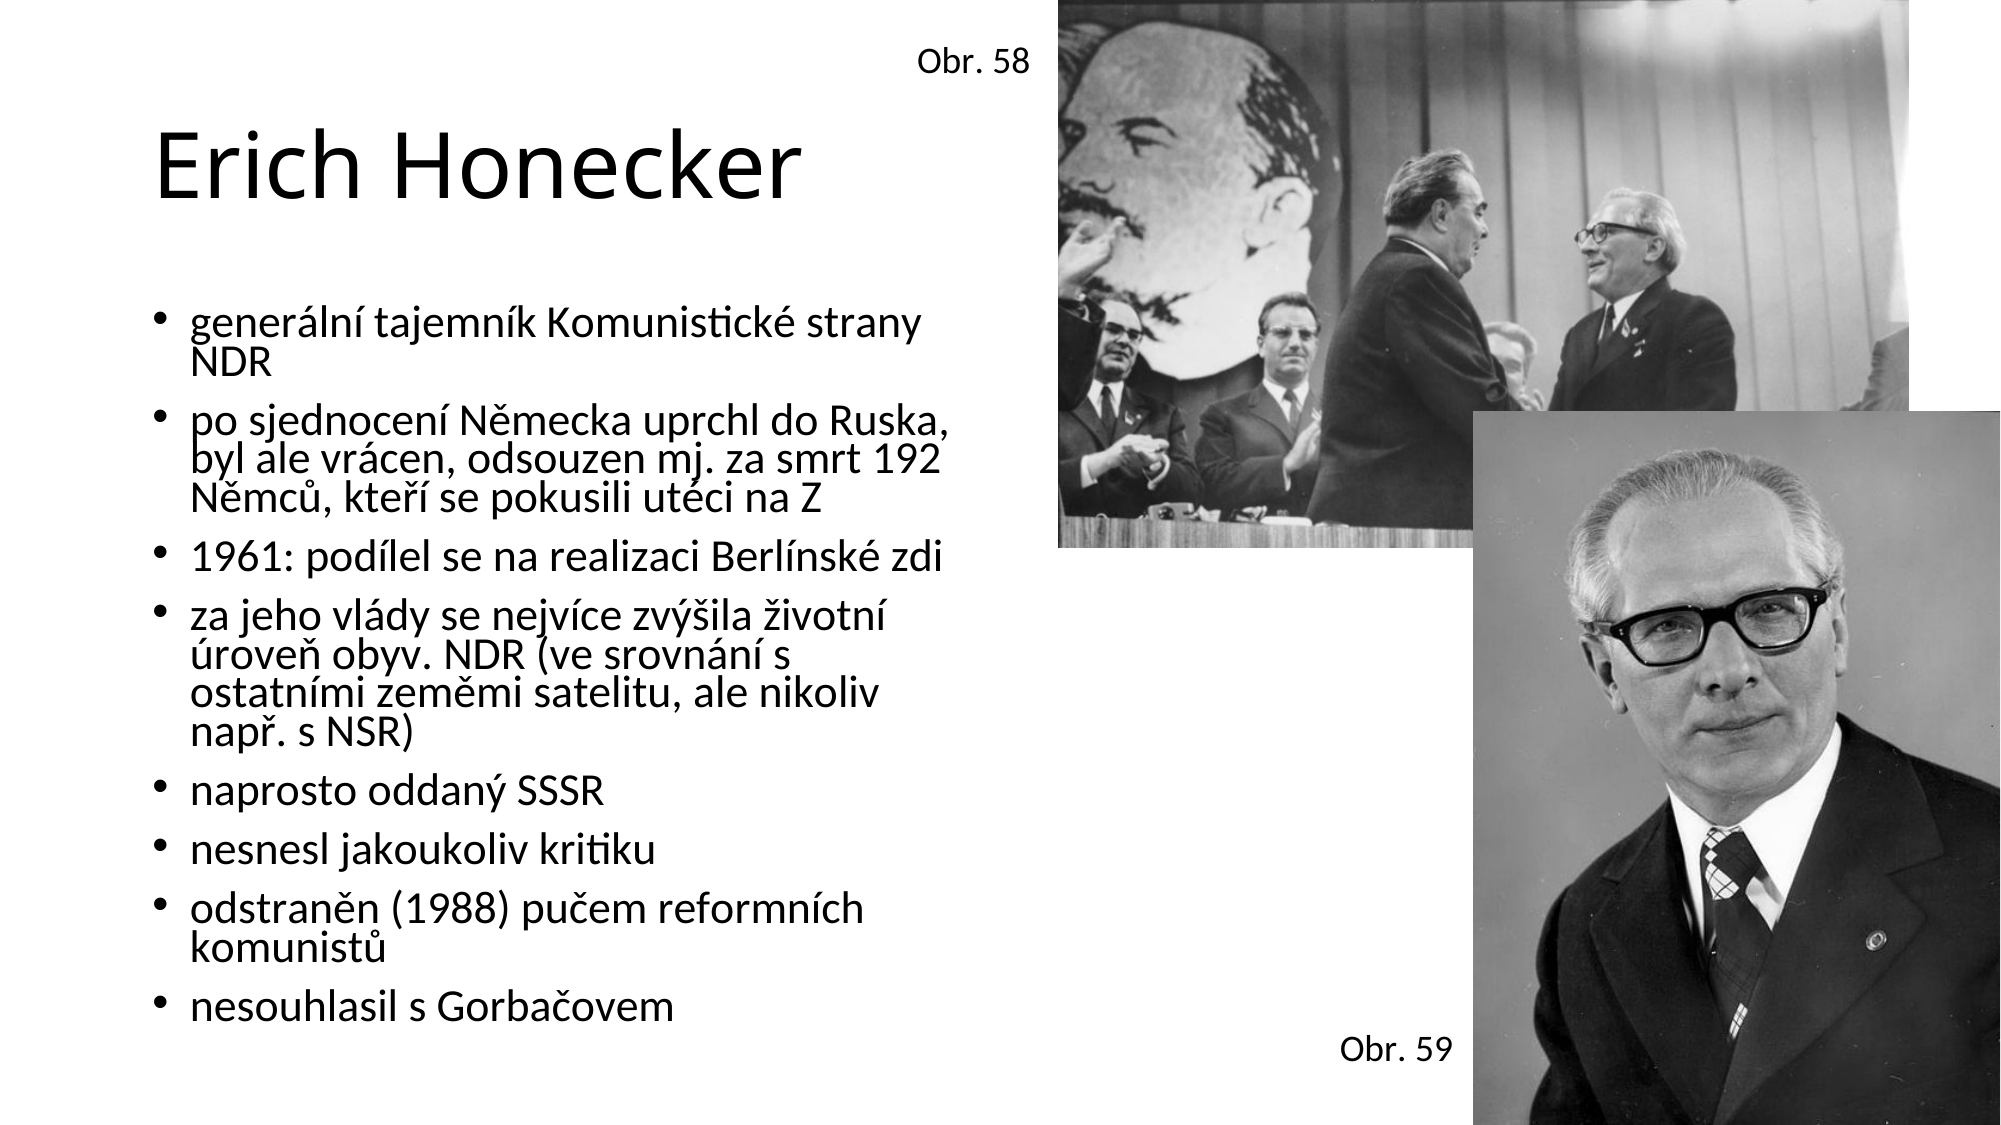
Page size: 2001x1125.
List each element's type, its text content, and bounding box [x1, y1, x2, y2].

list generální tajemník Komunistické strany NDR po sjednocení Německa uprchl do Ruska, byl ale vrácen, odsouzen mj. za smrt 192 Němců, kteří se pokusili utéci na Z 1961: podílel se na realizaci Berlínské zdi za jeho vlády se nejvíce zvýšila životní úroveň obyv. NDR (ve srovnání s ostatními zeměmi satelitu, ale nikoliv např. s NSR) naprosto oddaný SSSR nesnesl jakoukoliv kritiku odstraněn (1988) pučem reformních komunistů nesouhlasil s Gorbačovem [137, 299, 988, 1037]
text_box Obr. 58 [902, 28, 1132, 134]
title Erich Honecker [137, 59, 1058, 278]
text_box [1058, 0, 1909, 548]
text_box Obr. 59 [1325, 1015, 1528, 1122]
picture [1473, 411, 2001, 1125]
